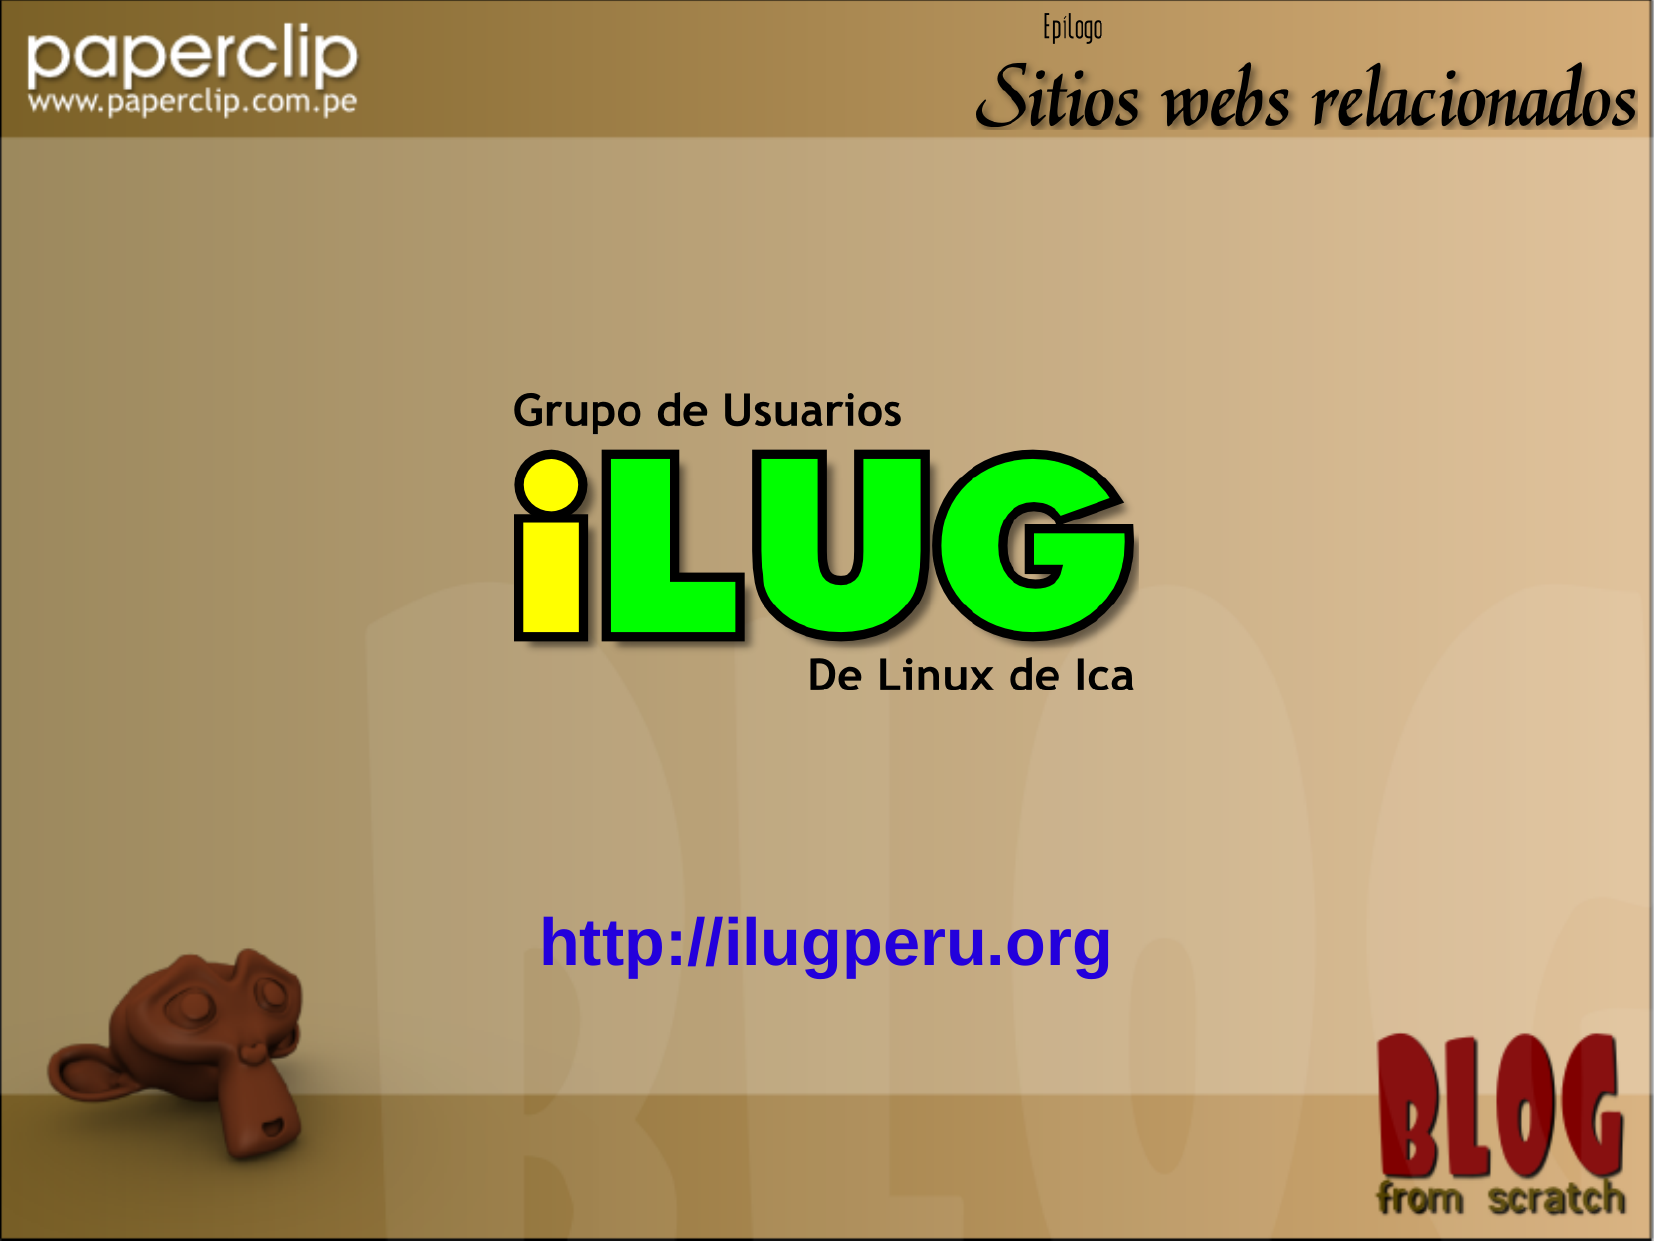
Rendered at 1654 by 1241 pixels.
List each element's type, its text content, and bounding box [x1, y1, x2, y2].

text_box http://ilugperu.org [524, 897, 1129, 988]
picture [0, 0, 1654, 1241]
